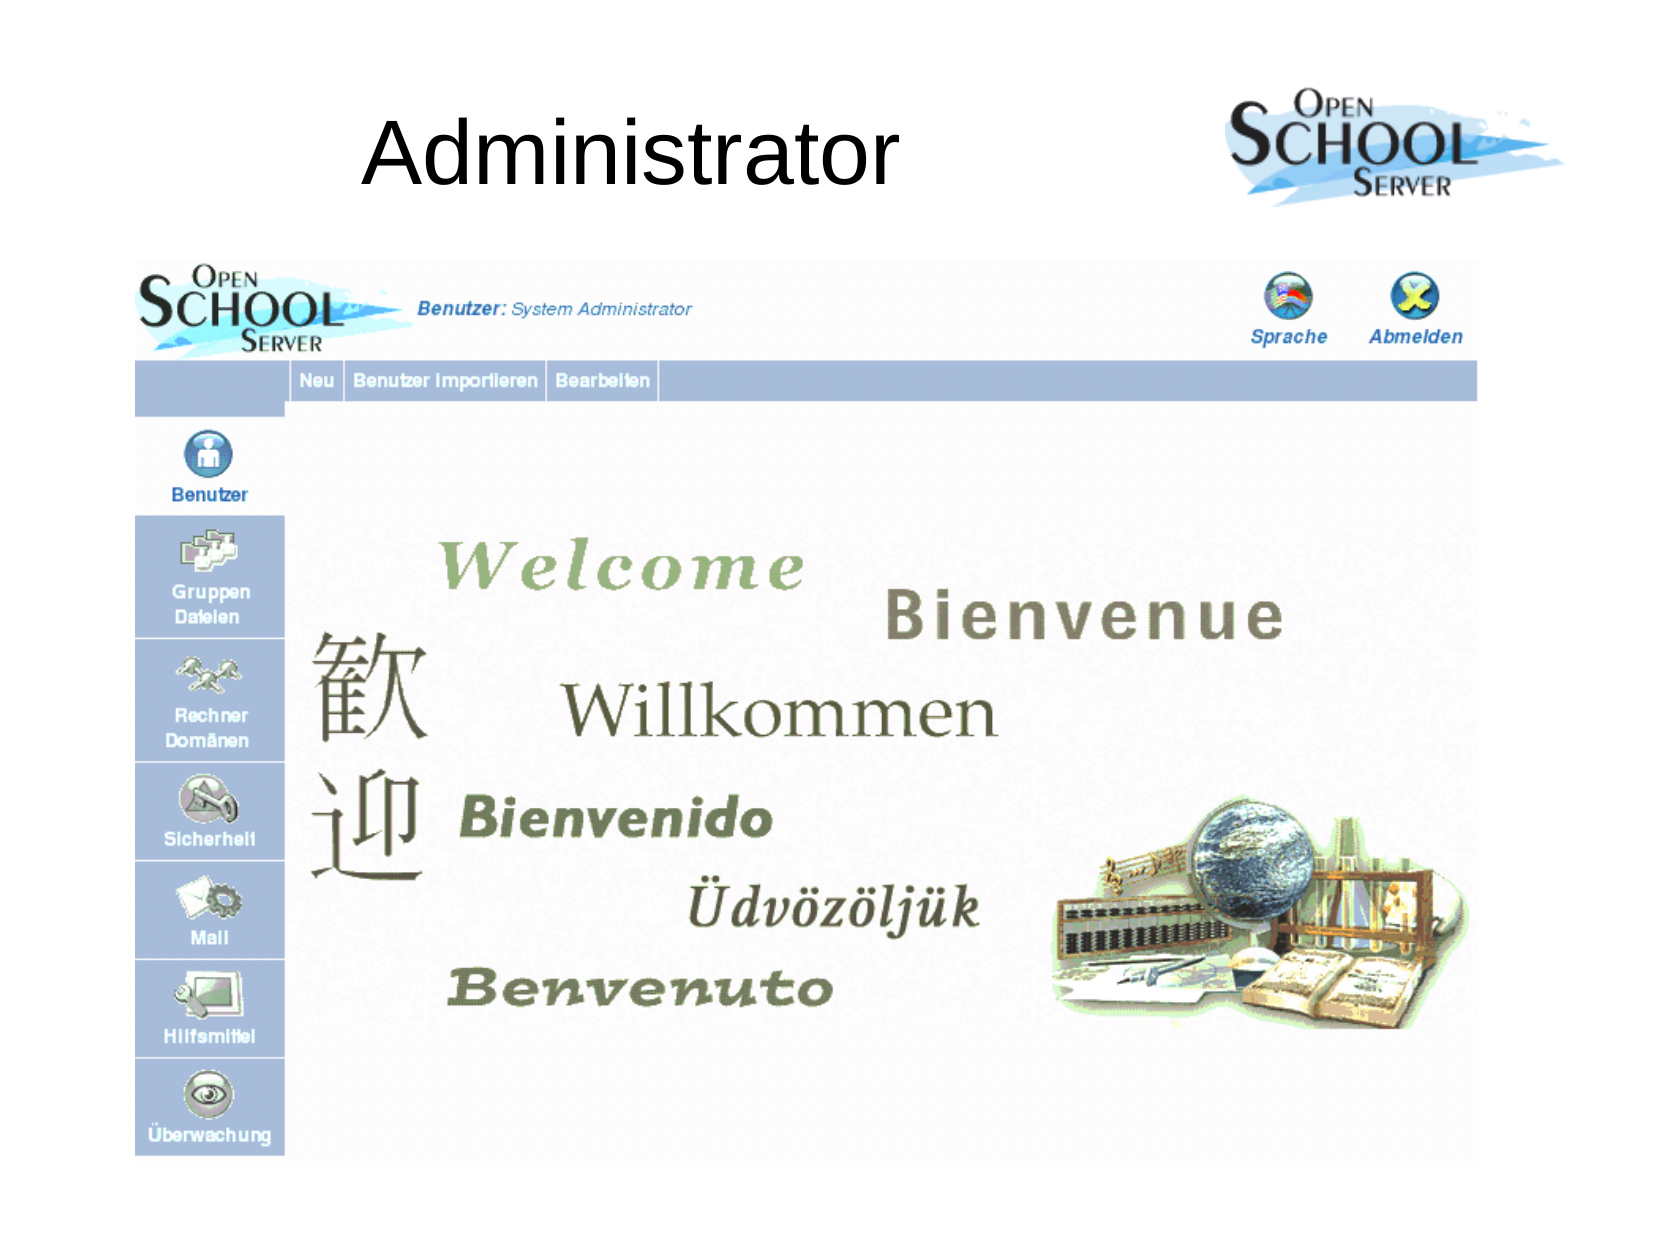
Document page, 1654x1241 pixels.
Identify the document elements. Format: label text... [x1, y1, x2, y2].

picture [1225, 82, 1565, 207]
title Administrator [82, 49, 1182, 257]
picture [135, 259, 1479, 1167]
